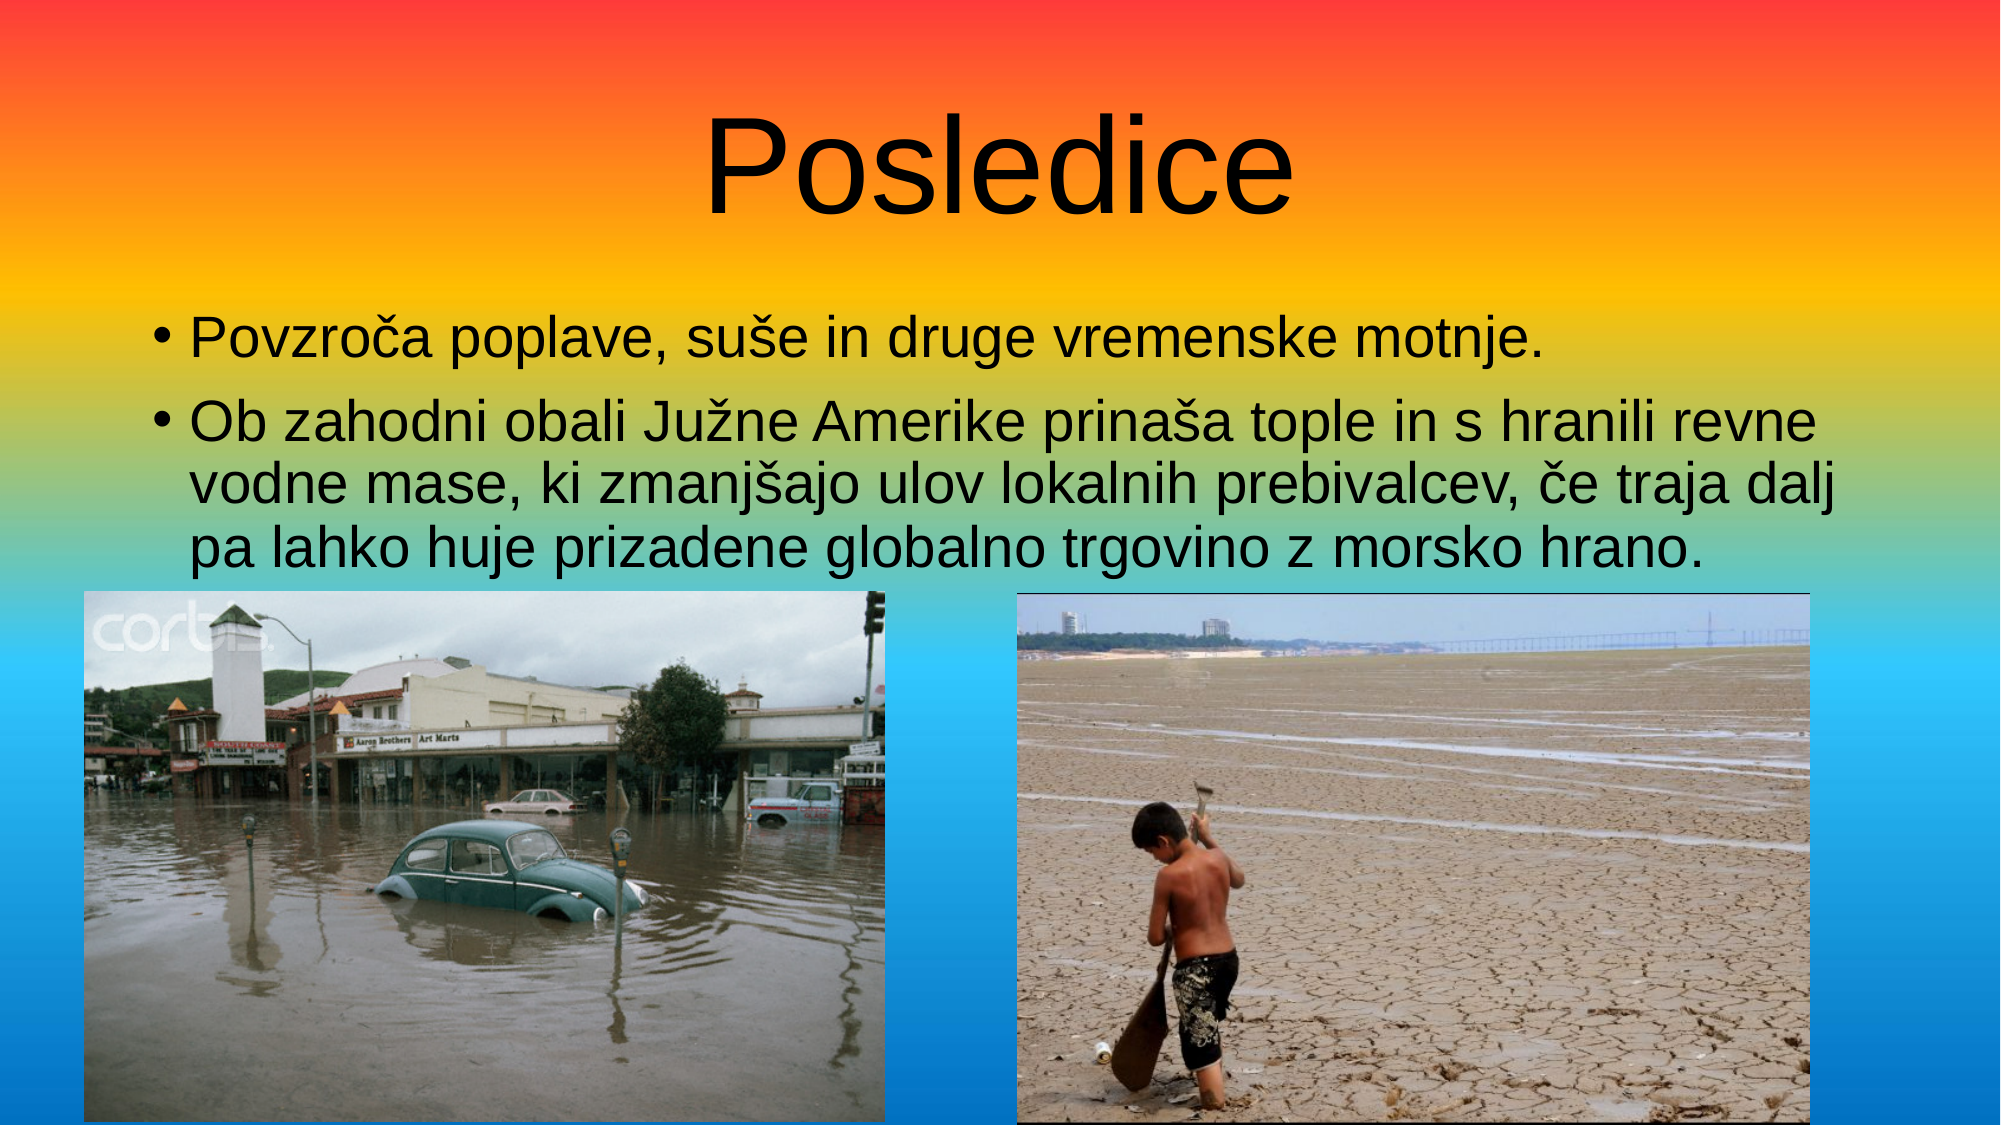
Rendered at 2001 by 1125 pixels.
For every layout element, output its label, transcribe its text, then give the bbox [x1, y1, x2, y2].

list Povzroča poplave, suše in druge vremenske motnje. Ob zahodni obali Južne Amerike prinaša tople in s hranili revne vodne mase, ki zmanjšajo ulov lokalnih prebivalcev, če traja dalj pa lahko huje prizadene globalno trgovino z morsko hrano. [137, 299, 1863, 1014]
picture [0, 0, 2001, 1125]
title Posledice [137, 59, 1863, 278]
